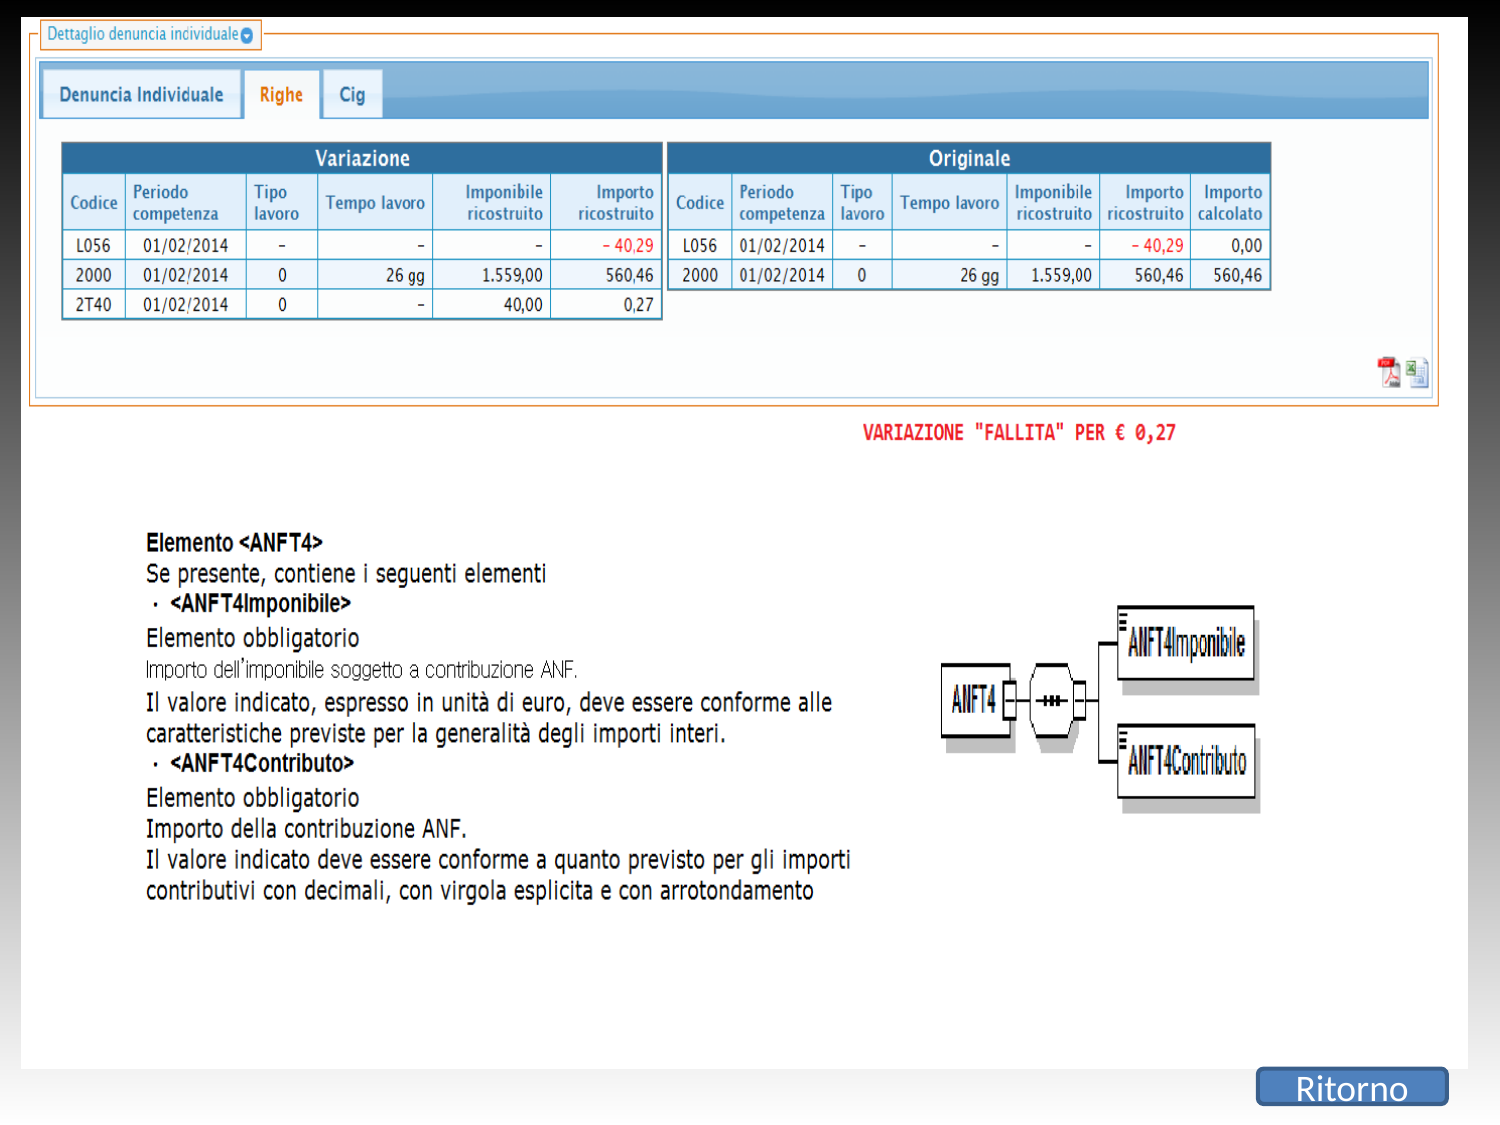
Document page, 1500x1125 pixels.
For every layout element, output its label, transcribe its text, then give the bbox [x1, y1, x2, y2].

picture [21, 17, 1468, 1069]
text_box Ritorno [1257, 1068, 1447, 1105]
